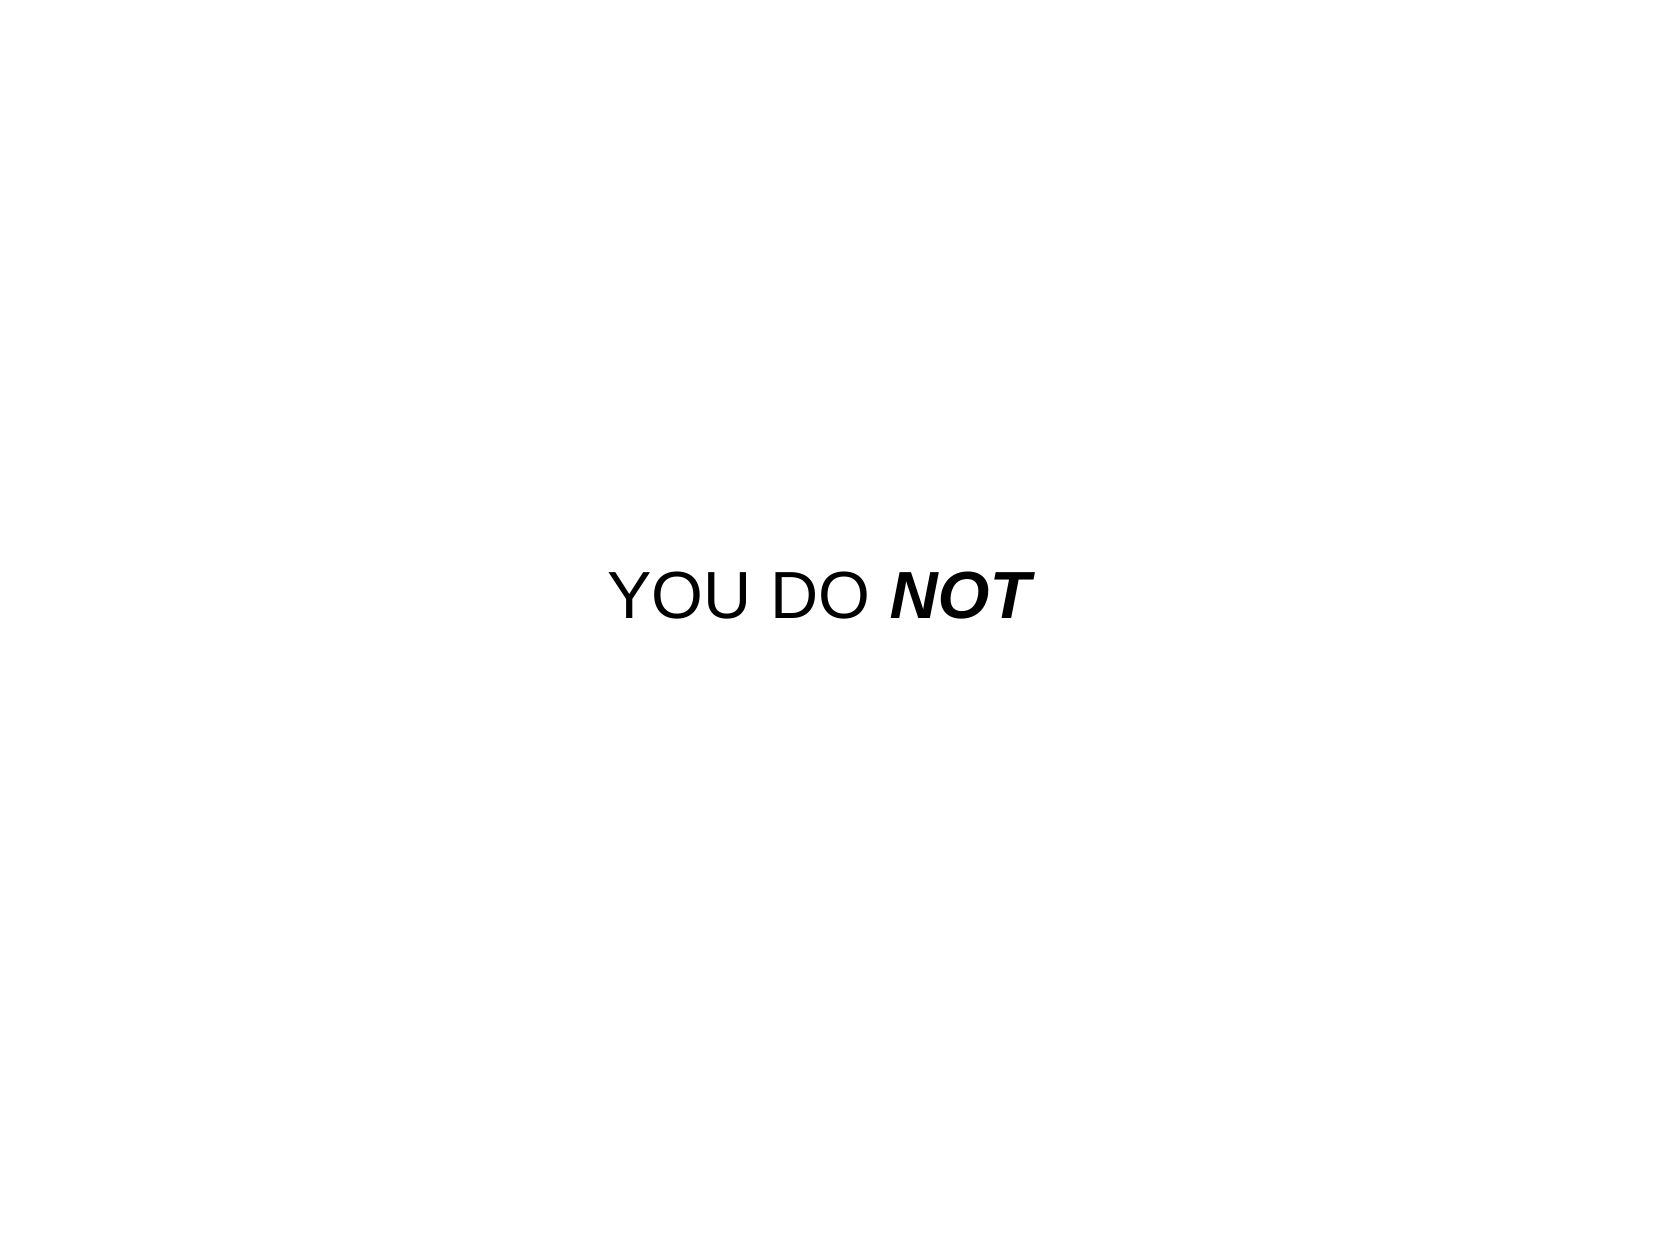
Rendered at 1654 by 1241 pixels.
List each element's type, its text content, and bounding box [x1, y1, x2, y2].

subtitle YOU DO NOT [75, 65, 1564, 1126]
